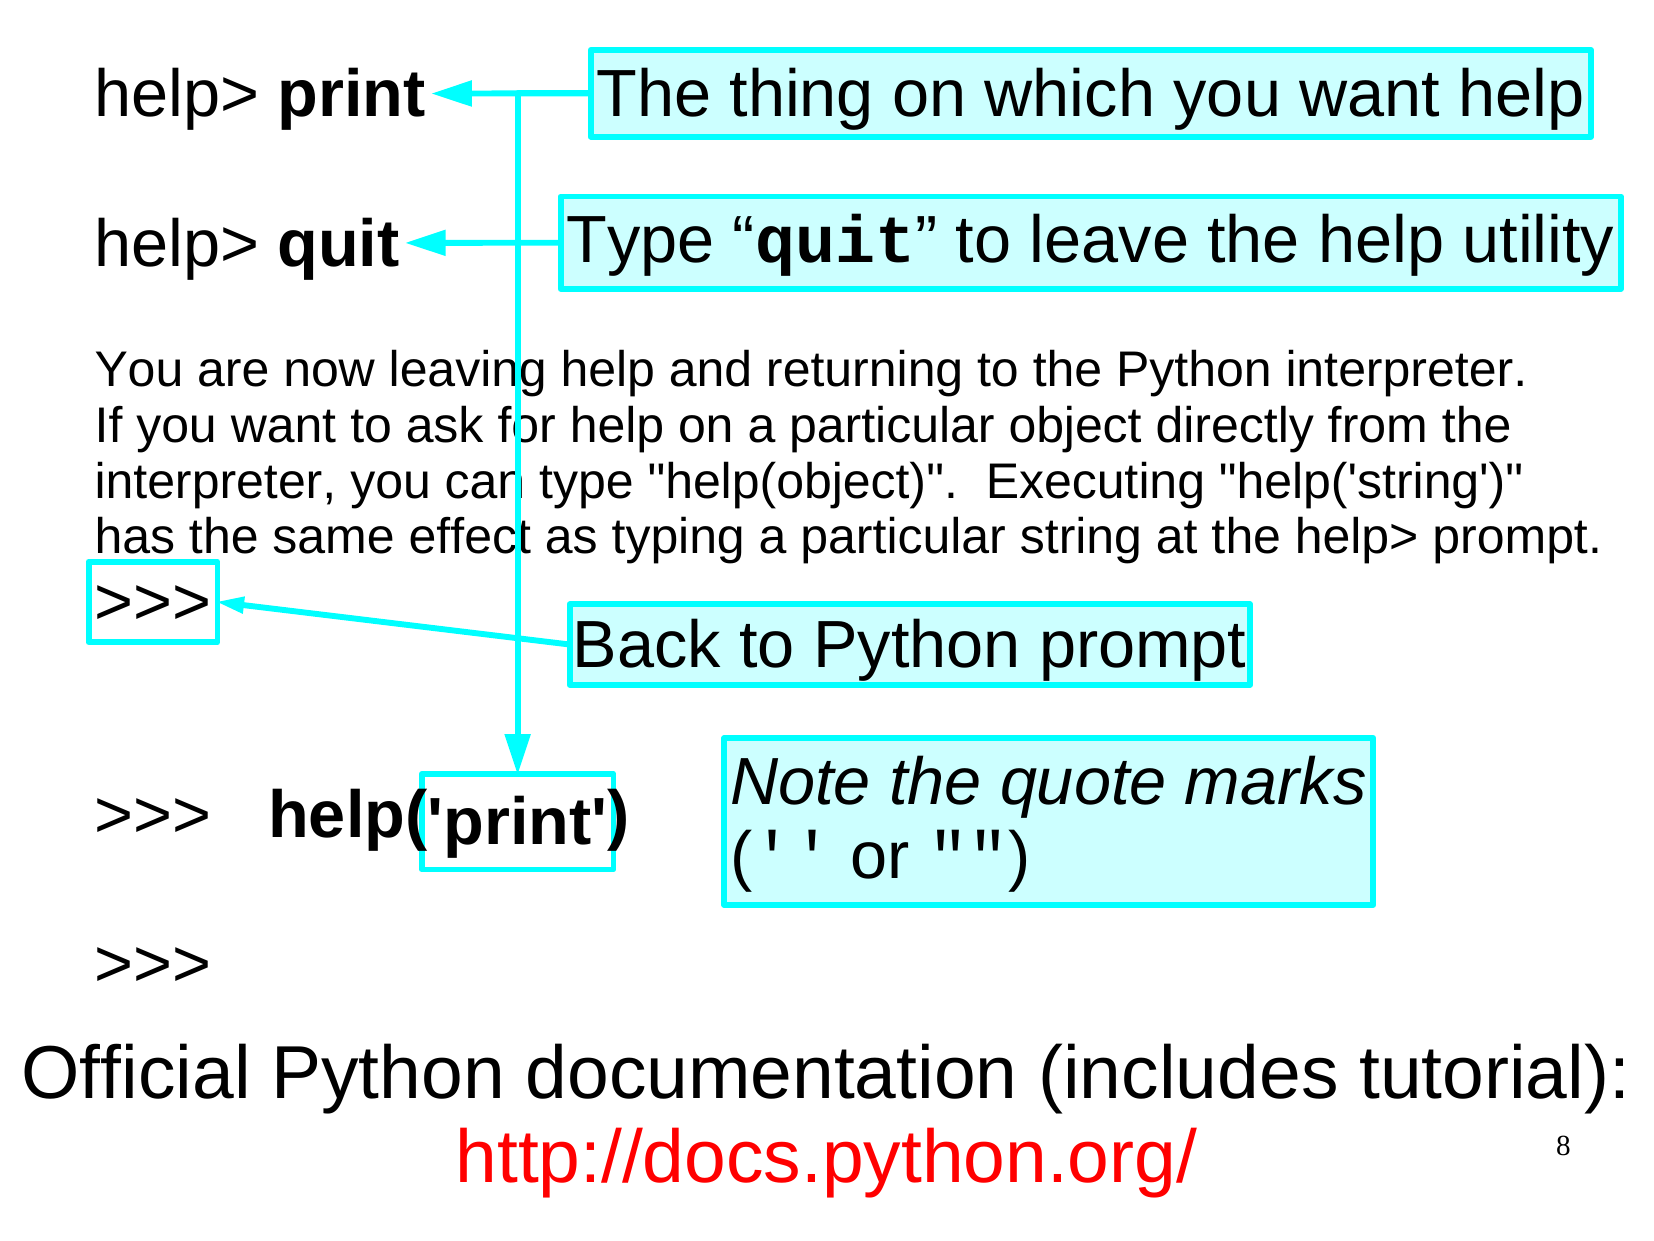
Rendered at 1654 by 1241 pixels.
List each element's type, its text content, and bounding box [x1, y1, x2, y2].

text_box Official Python documentation (includes tutorial): http://docs.python.org/ [19, 1027, 1635, 1202]
text_box >>> [88, 561, 218, 643]
text_box help( [262, 773, 434, 855]
text_box Note the quote marks ('' or "") [724, 737, 1374, 906]
text_box quit [271, 202, 406, 284]
text_box You are now leaving help and returning to the Python interpreter. If you want to ask for help on a particular object directly from the interpreter, you can type "help(object)". Executing "help('string')" has the same effect as typing a particular string at the help> prompt. [521, 338, 1610, 568]
text_box You are now leaving help and returning to the Python interpreter. If you want to ask for help on a particular object directly from the interpreter, you can type "help(object)". Executing "help('string')" has the same effect as typing a particular string at the help> prompt. [88, 338, 515, 568]
text_box >>> [88, 773, 218, 855]
text_box print [271, 53, 432, 134]
text_box help> [88, 202, 266, 284]
text_box 'print' [421, 773, 614, 870]
text_box help> [88, 53, 266, 134]
text_box >>> [88, 923, 218, 1004]
text_box Type “quit” to leave the help utility [560, 196, 1621, 289]
text_box ) [601, 774, 636, 855]
text_box The thing on which you want help [590, 50, 1592, 137]
text_box Back to Python prompt [569, 604, 1251, 685]
